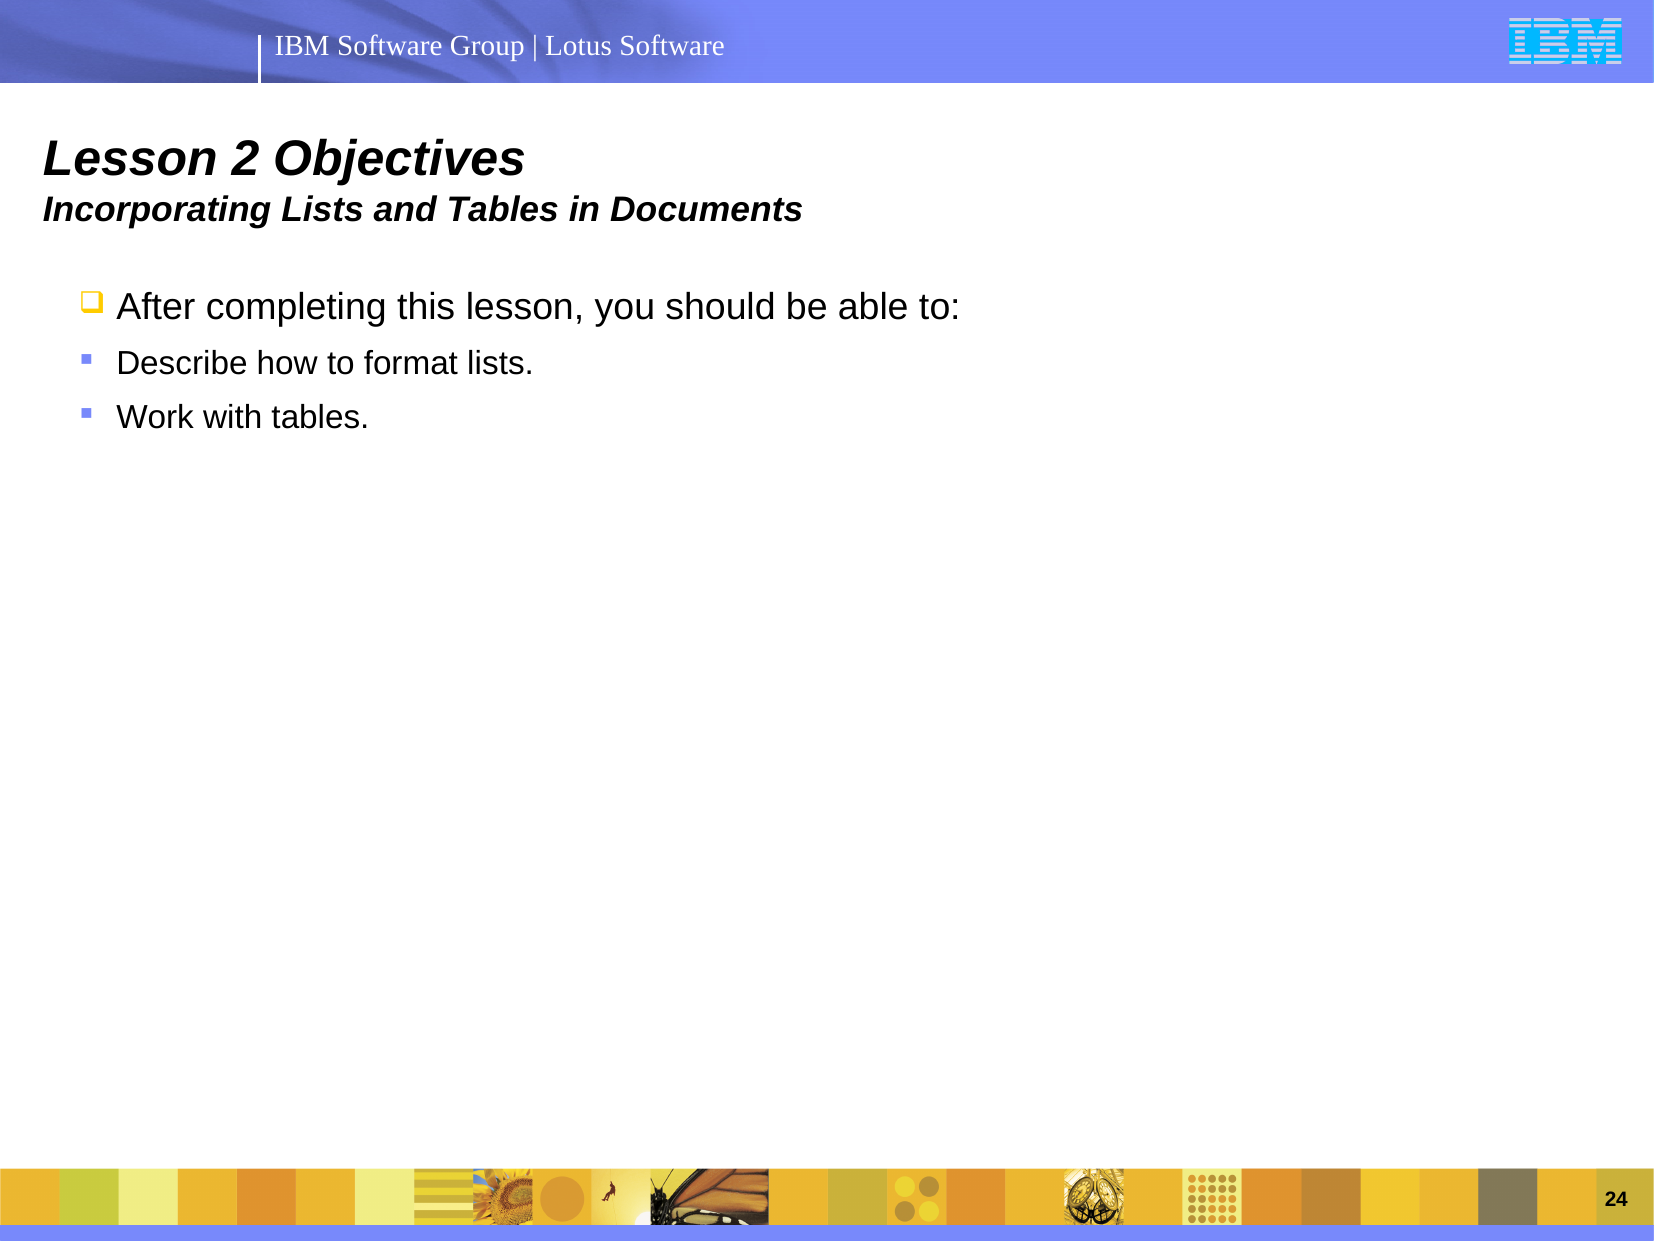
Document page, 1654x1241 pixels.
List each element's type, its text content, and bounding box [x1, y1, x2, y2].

picture [0, 1168, 1654, 1225]
picture [0, 0, 1654, 83]
title Lesson 2 Objectives Incorporating Lists and Tables in Documents [27, 119, 1519, 251]
text_box After completing this lesson, you should be able to: Describe how to format lists. Work with tables. [63, 275, 1581, 1178]
